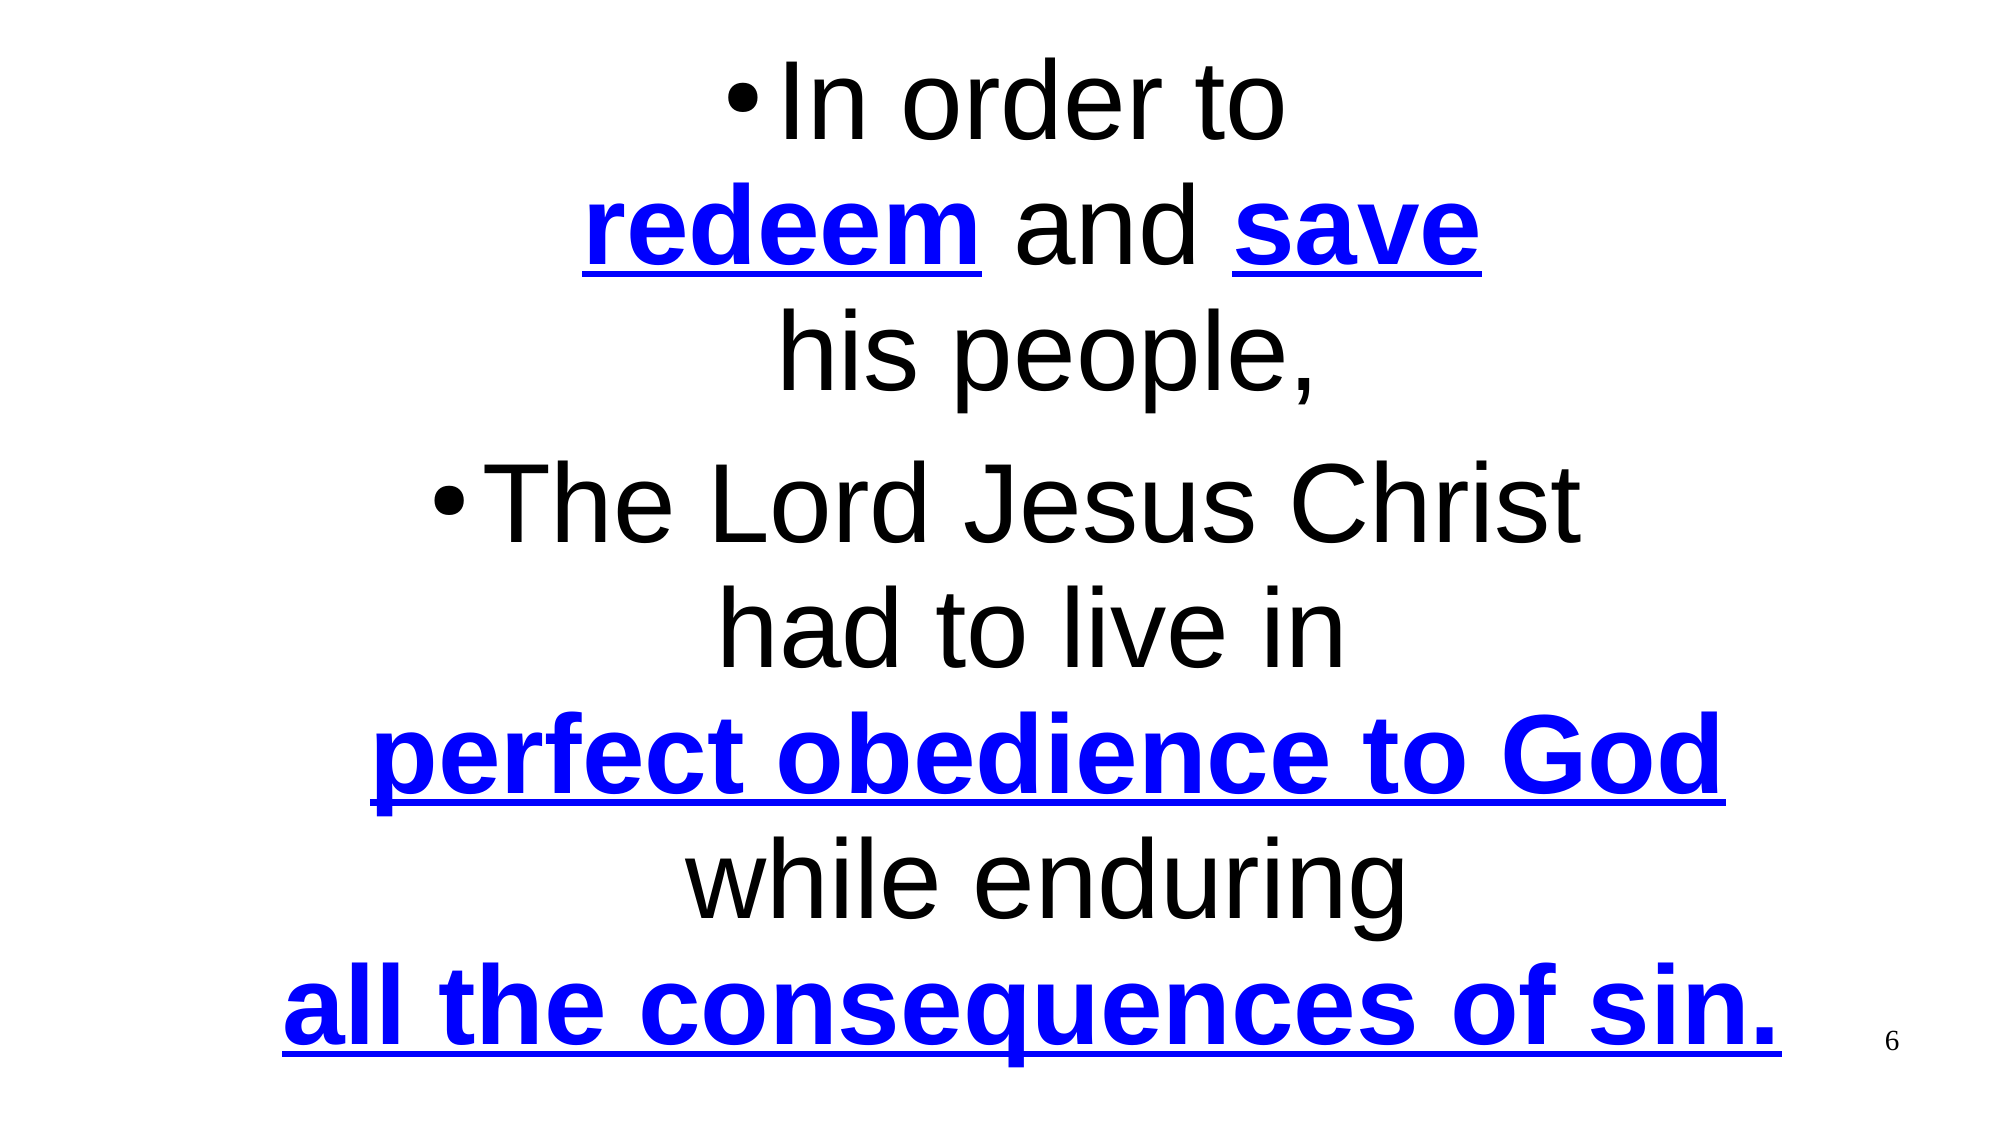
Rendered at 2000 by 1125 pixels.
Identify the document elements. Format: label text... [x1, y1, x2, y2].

list In order to redeem and save his people, The Lord Jesus Christ had to live in perfect obedience to God while enduring all the consequences of sin. [37, 37, 1988, 1088]
